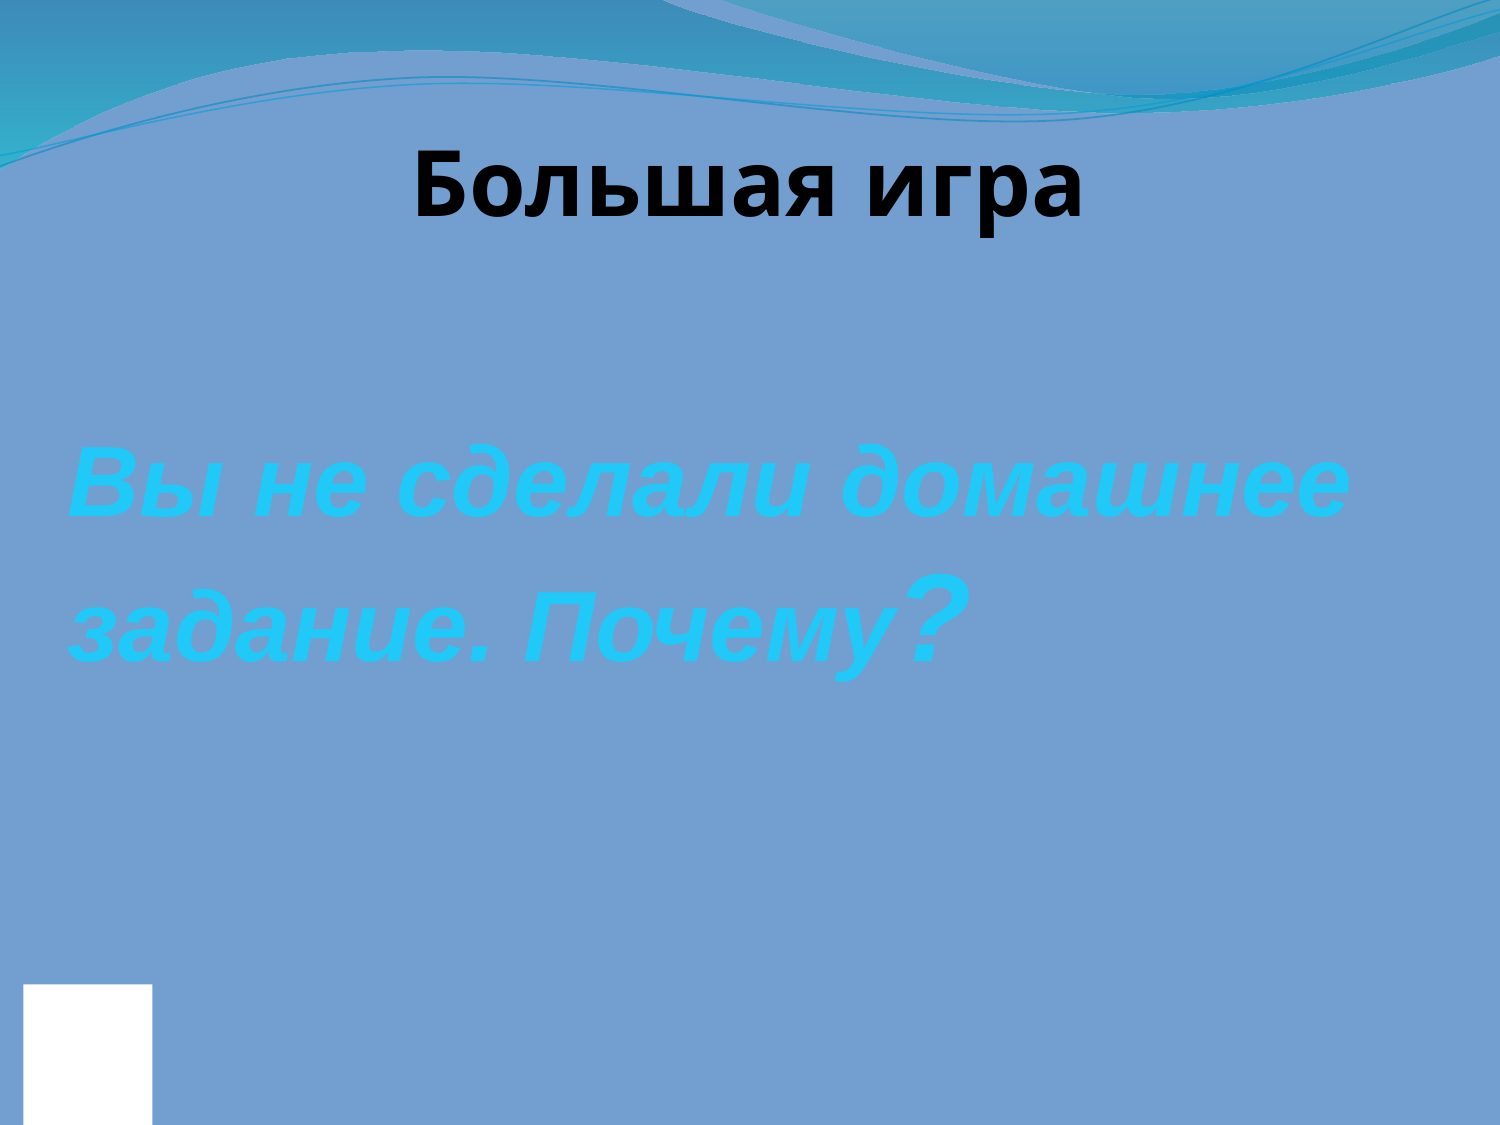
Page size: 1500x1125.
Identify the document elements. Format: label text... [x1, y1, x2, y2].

text_box Большая игра [81, 117, 1417, 354]
text_box [23, 984, 153, 1125]
picture [1290, 68, 1306, 74]
text_box Вы не сделали домашнее задание. Почему? [53, 408, 1407, 694]
